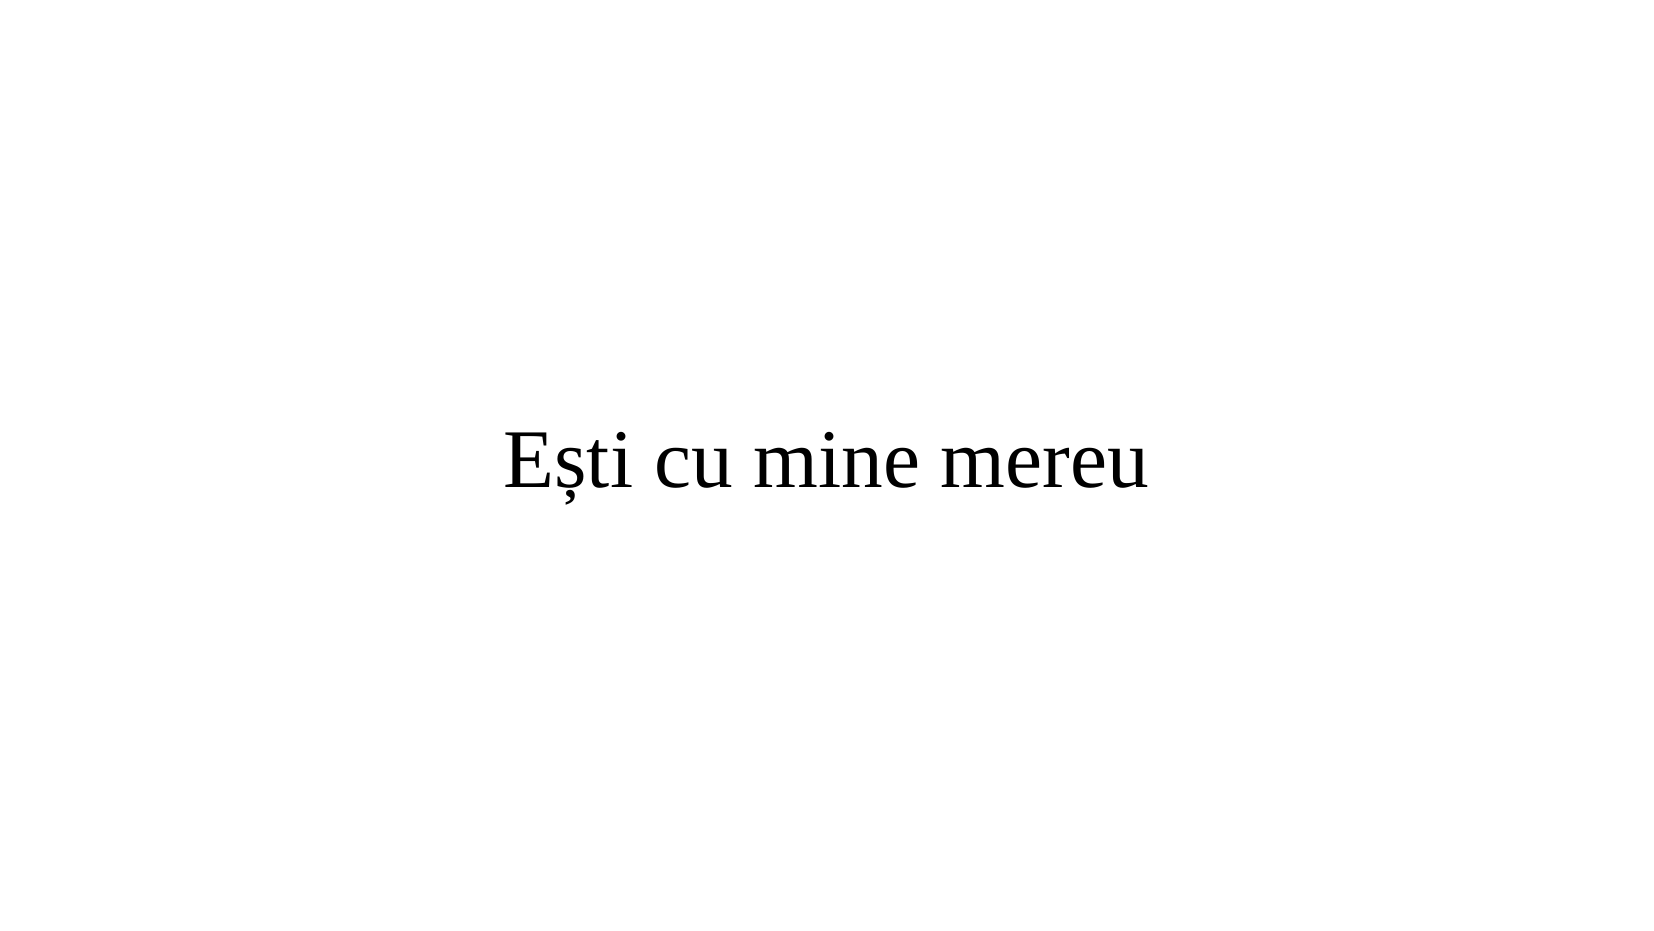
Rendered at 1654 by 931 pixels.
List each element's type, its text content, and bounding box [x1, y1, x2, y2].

subtitle Ești cu mine mereu [0, 396, 1654, 505]
